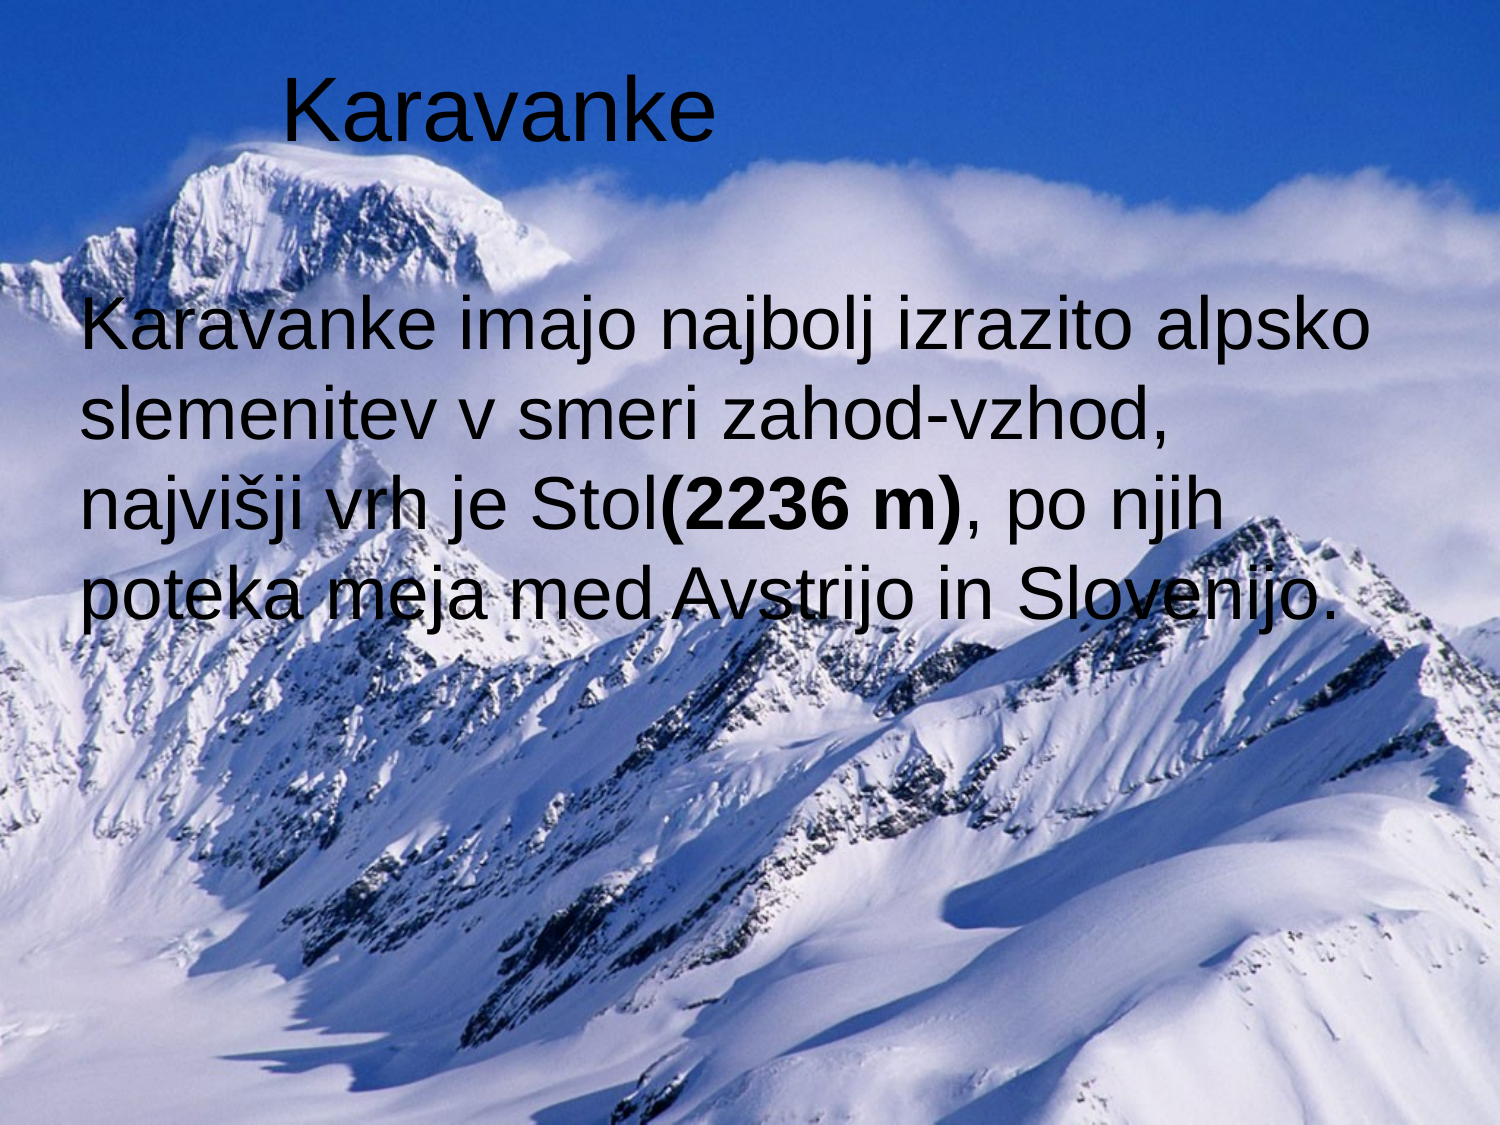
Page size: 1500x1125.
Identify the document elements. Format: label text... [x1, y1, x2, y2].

text_box Karavanke [265, 42, 1187, 168]
text_box Karavanke imajo najbolj izrazito alpsko slemenitev v smeri zahod-vzhod, najvišji vrh je Stol(2236 m), po njih poteka meja med Avstrijo in Slovenijo. [64, 267, 1412, 642]
picture [0, 0, 1500, 1125]
